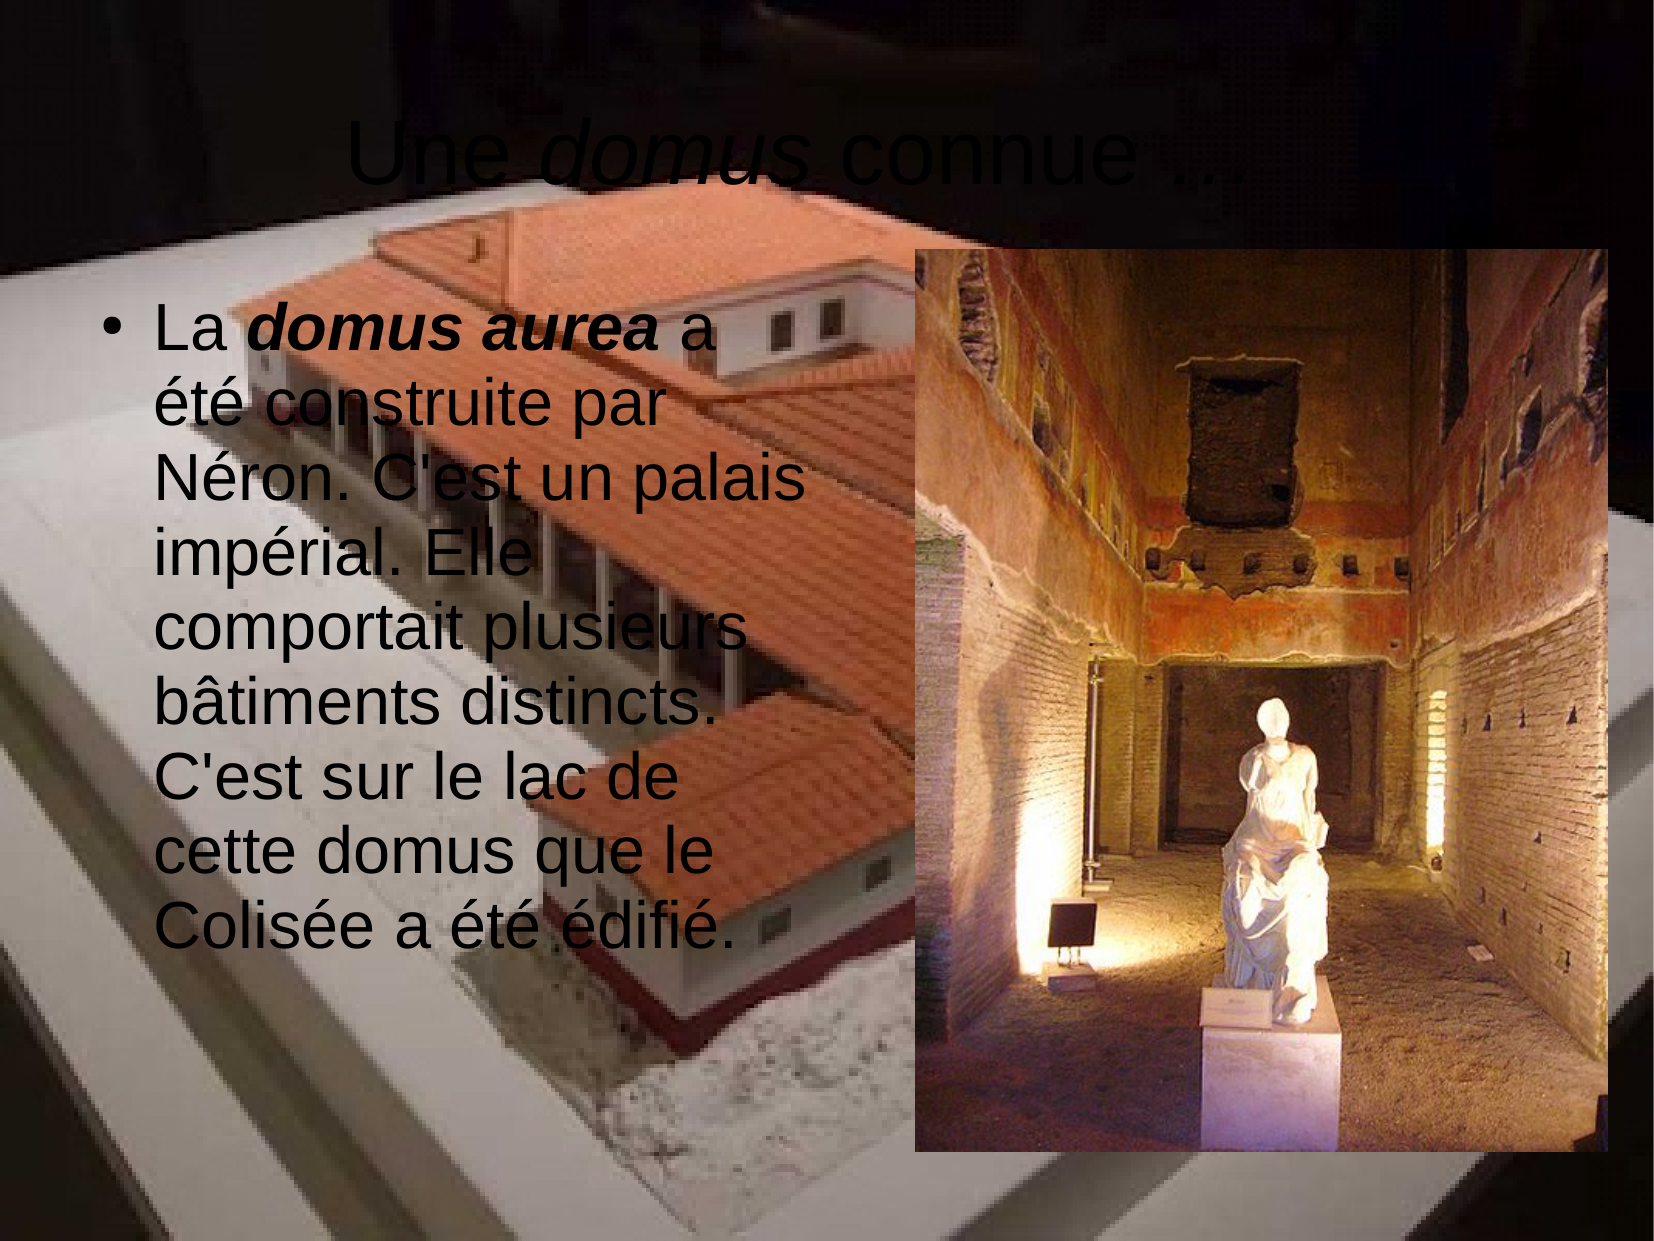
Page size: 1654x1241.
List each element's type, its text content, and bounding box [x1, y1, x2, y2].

picture [0, 0, 1654, 1241]
list La domus aurea a été construite par Néron. C'est un palais impérial. Elle comportait plusieurs bâtiments distincts. C'est sur le lac de cette domus que le Colisée a été édifié. [82, 290, 809, 1109]
title Une domus connue … [82, 49, 1571, 257]
